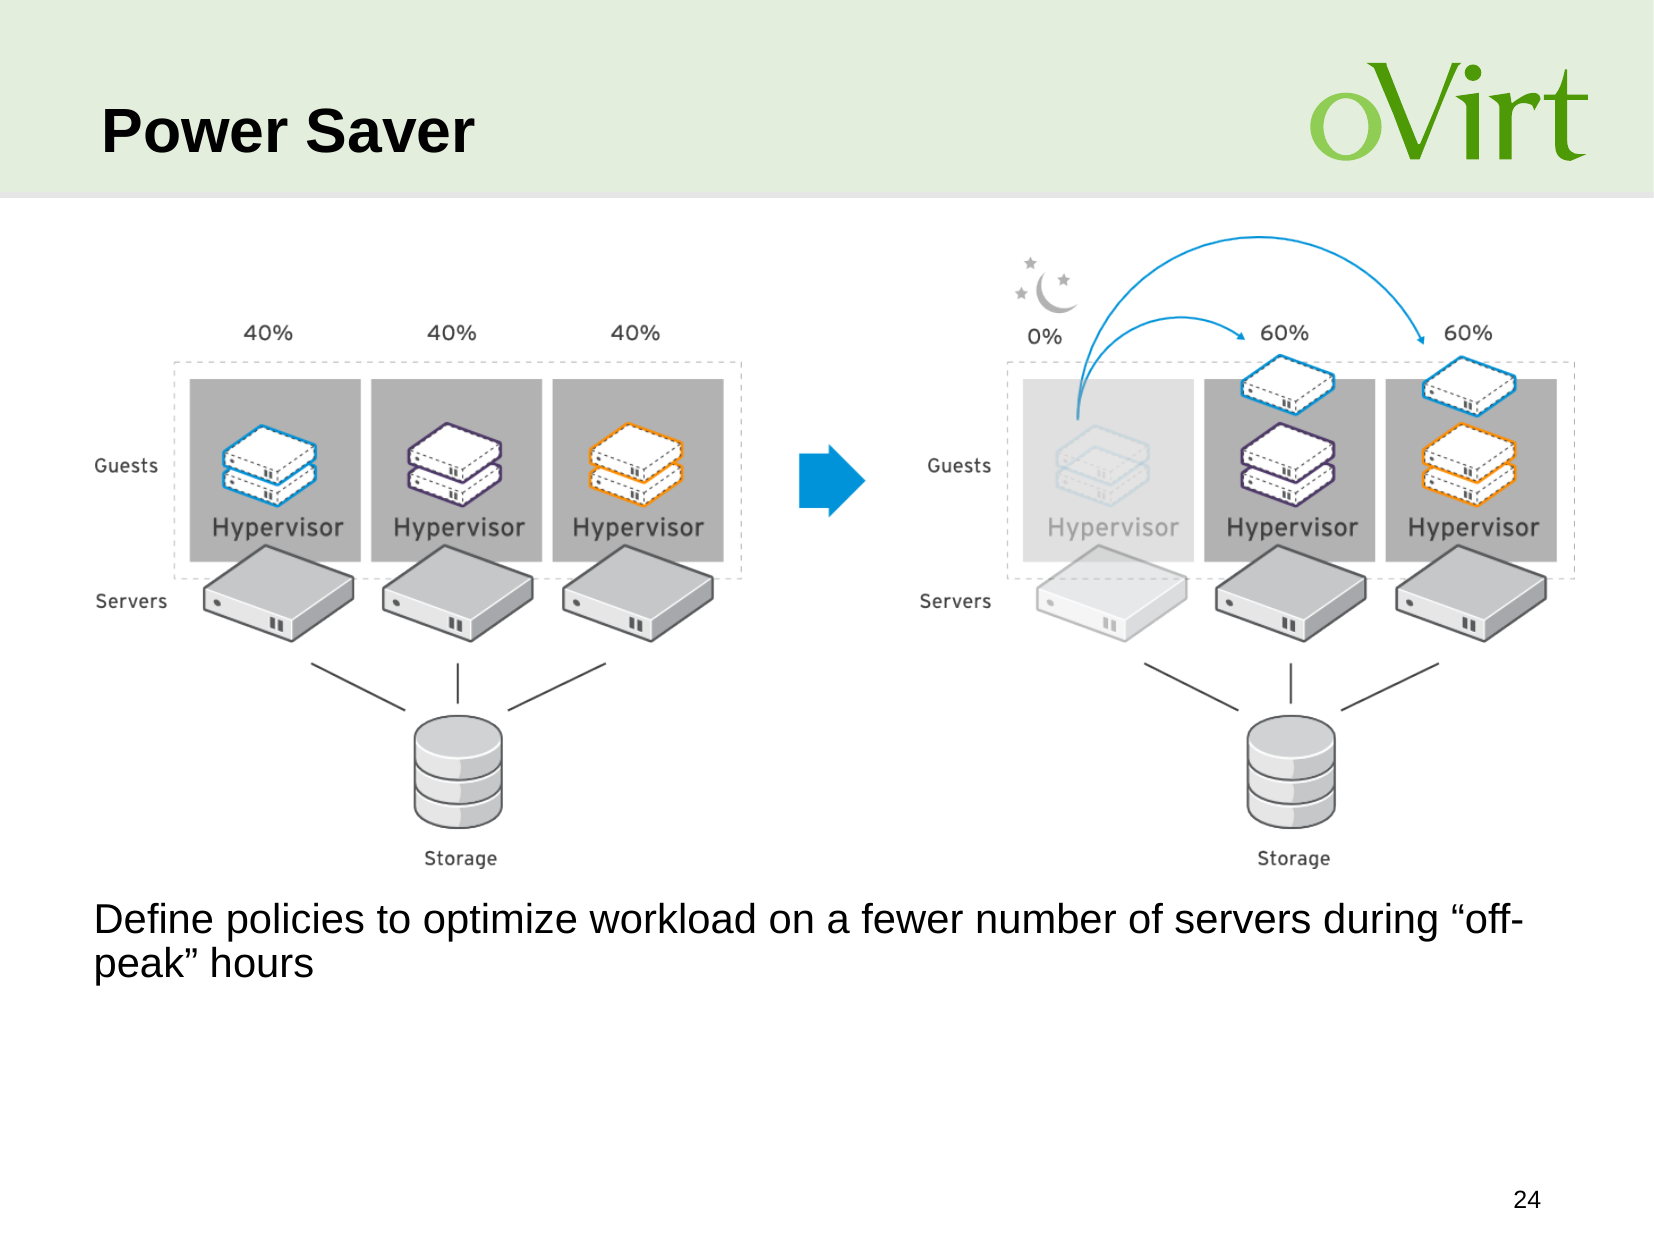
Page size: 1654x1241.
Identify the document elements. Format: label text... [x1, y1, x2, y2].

title Power Saver [86, 36, 1307, 225]
picture [86, 236, 1575, 869]
text_box Define policies to optimize workload on a fewer number of servers during “off-peak” hours [41, 891, 1640, 1066]
